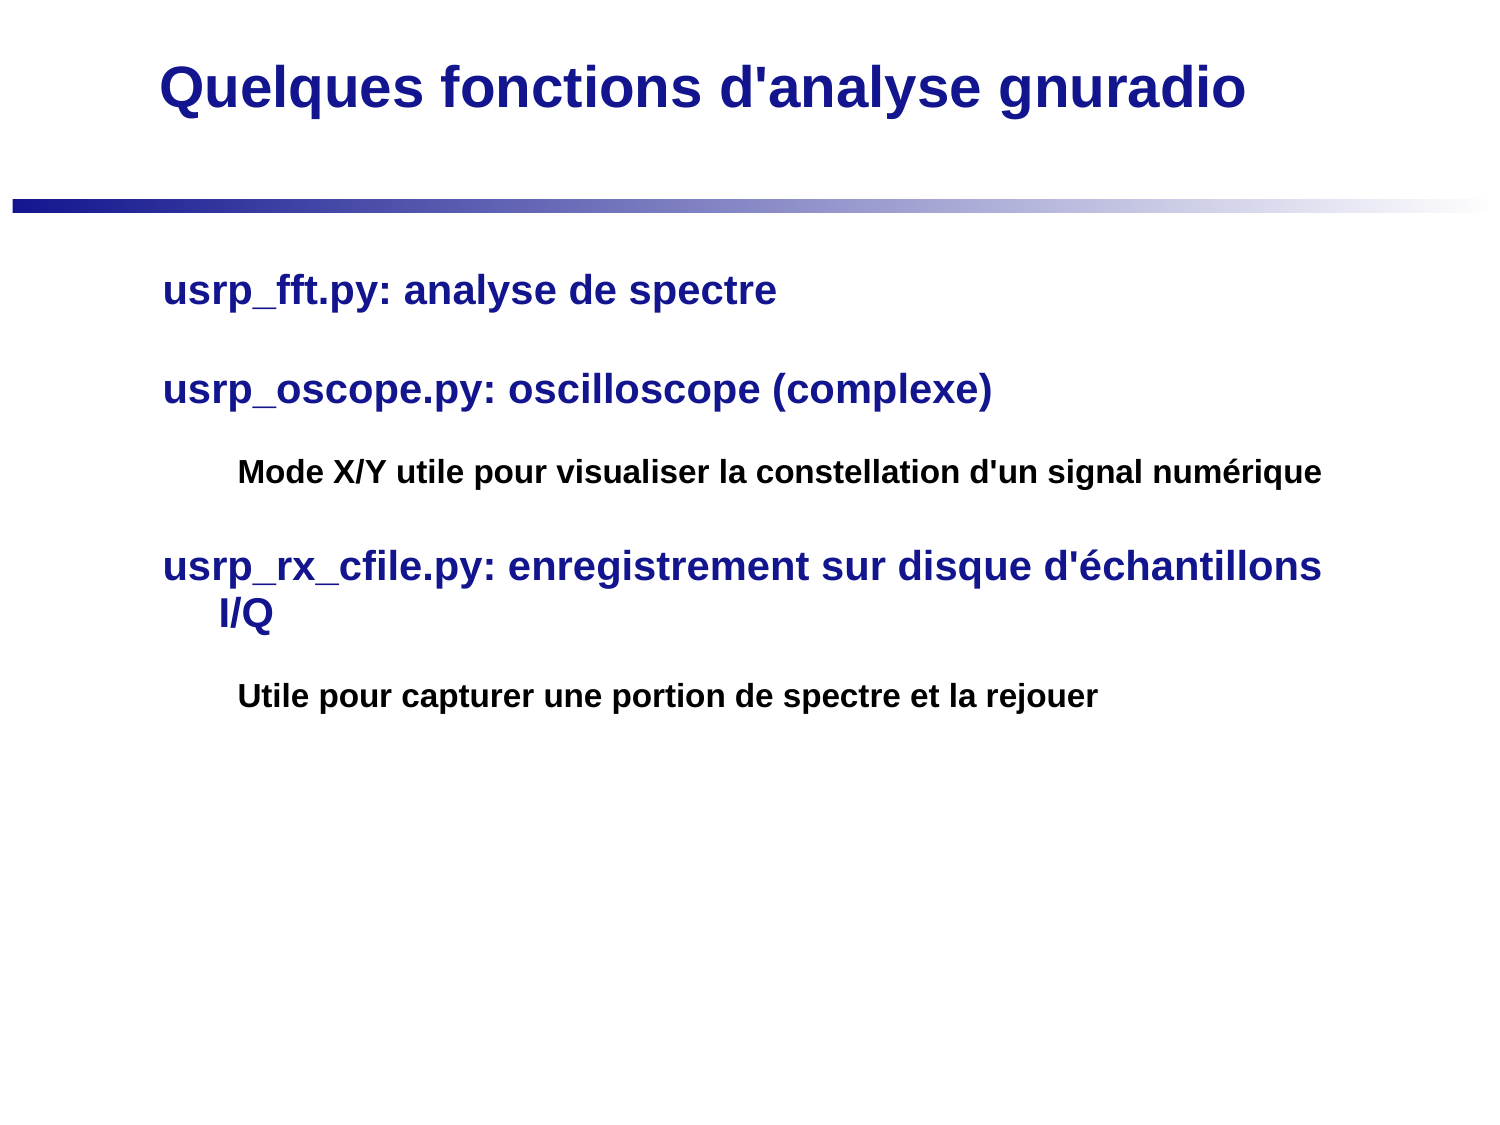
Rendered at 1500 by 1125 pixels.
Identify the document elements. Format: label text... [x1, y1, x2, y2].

list usrp_fft.py: analyse de spectre usrp_oscope.py: oscilloscope (complexe) Mode X/Y utile pour visualiser la constellation d'un signal numérique usrp_rx_cfile.py: enregistrement sur disque d'échantillons I/Q Utile pour capturer une portion de spectre et la rejouer [162, 267, 1388, 879]
title Quelques fonctions d'analyse gnuradio [159, 7, 1385, 168]
